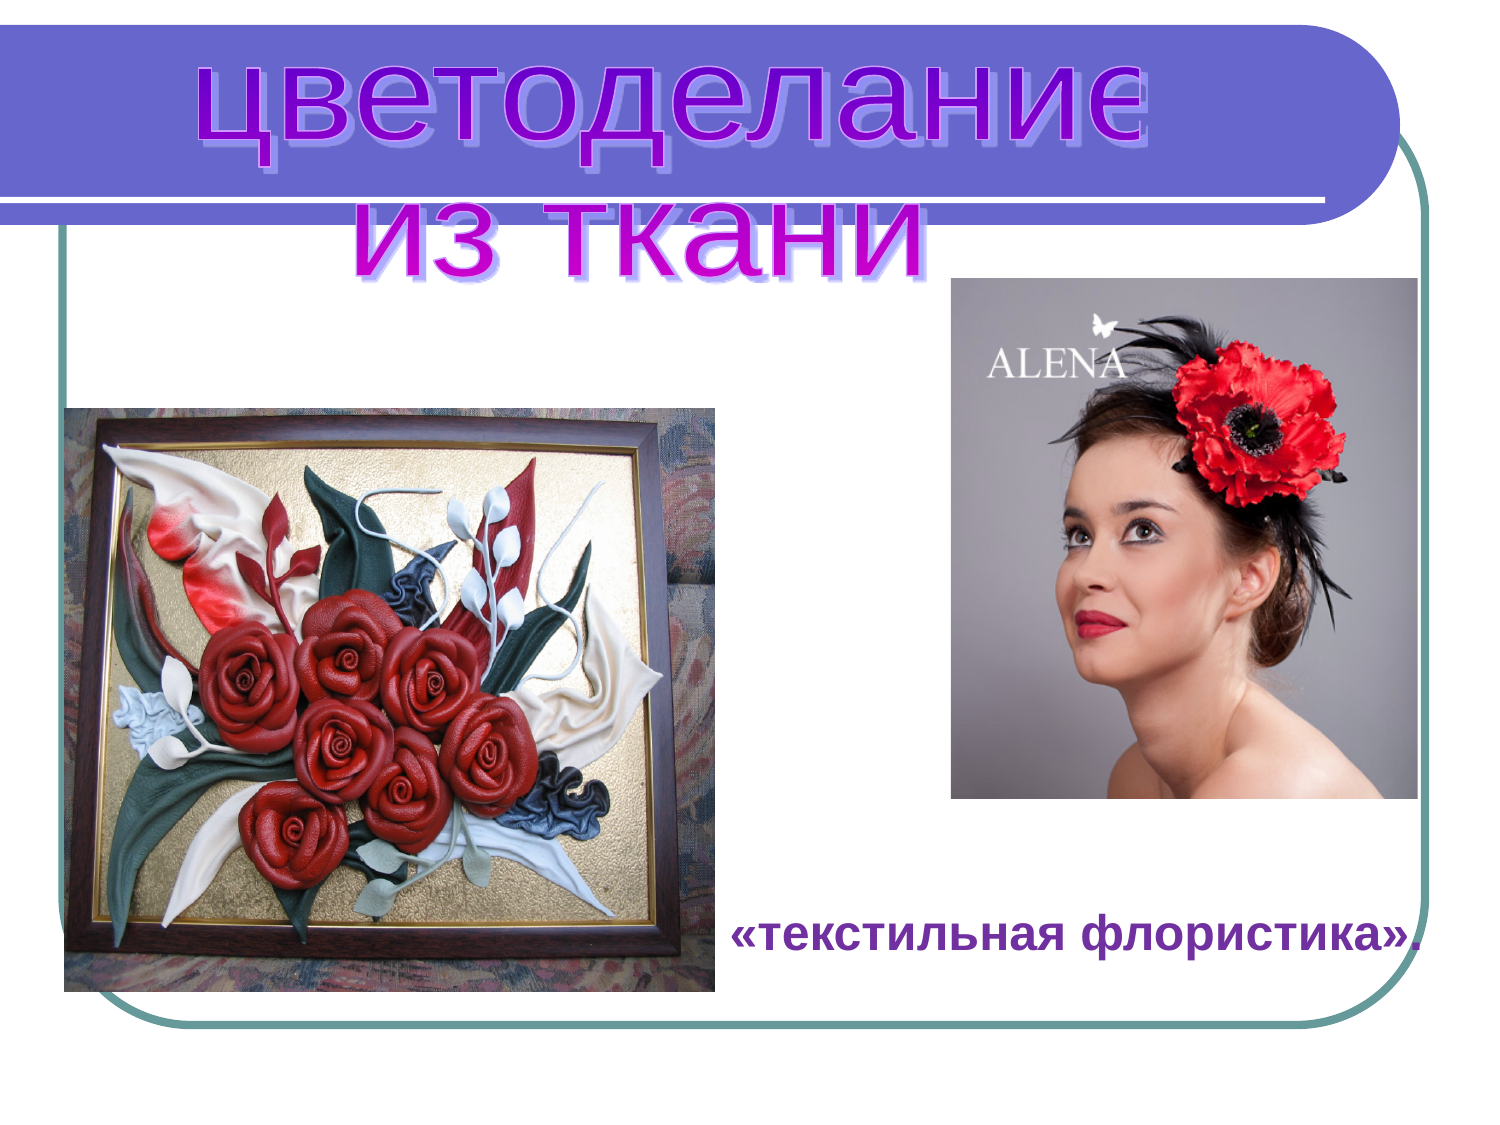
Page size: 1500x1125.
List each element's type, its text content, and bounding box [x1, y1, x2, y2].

text_box цветоделание из ткани [198, 67, 271, 167]
text_box цветоделание из ткани [504, 66, 576, 142]
text_box цветоделание из ткани [685, 202, 763, 278]
text_box цветоделание из ткани [856, 203, 920, 276]
text_box цветоделание из ткани [433, 67, 498, 140]
text_box цветоделание из ткани [619, 203, 677, 276]
text_box цветоделание из ткани [926, 67, 990, 140]
text_box цветоделание из ткани [839, 66, 917, 142]
text_box цветоделание из ткани [356, 203, 420, 276]
text_box цветоделание из ткани [672, 66, 744, 142]
text_box цветоделание из ткани [745, 67, 823, 142]
text_box цветоделание из ткани [1090, 66, 1140, 142]
text_box «текстильная флористика». [715, 893, 1452, 968]
text_box цветоделание из ткани [284, 67, 348, 140]
text_box цветоделание из ткани [543, 203, 608, 276]
text_box цветоделание из ткани [1010, 67, 1074, 140]
picture [64, 408, 715, 992]
text_box цветоделание из ткани [358, 66, 430, 142]
text_box цветоделание из ткани [580, 67, 664, 167]
text_box цветоделание из ткани [772, 203, 836, 276]
picture [950, 278, 1418, 799]
text_box цветоделание из ткани [433, 202, 494, 278]
